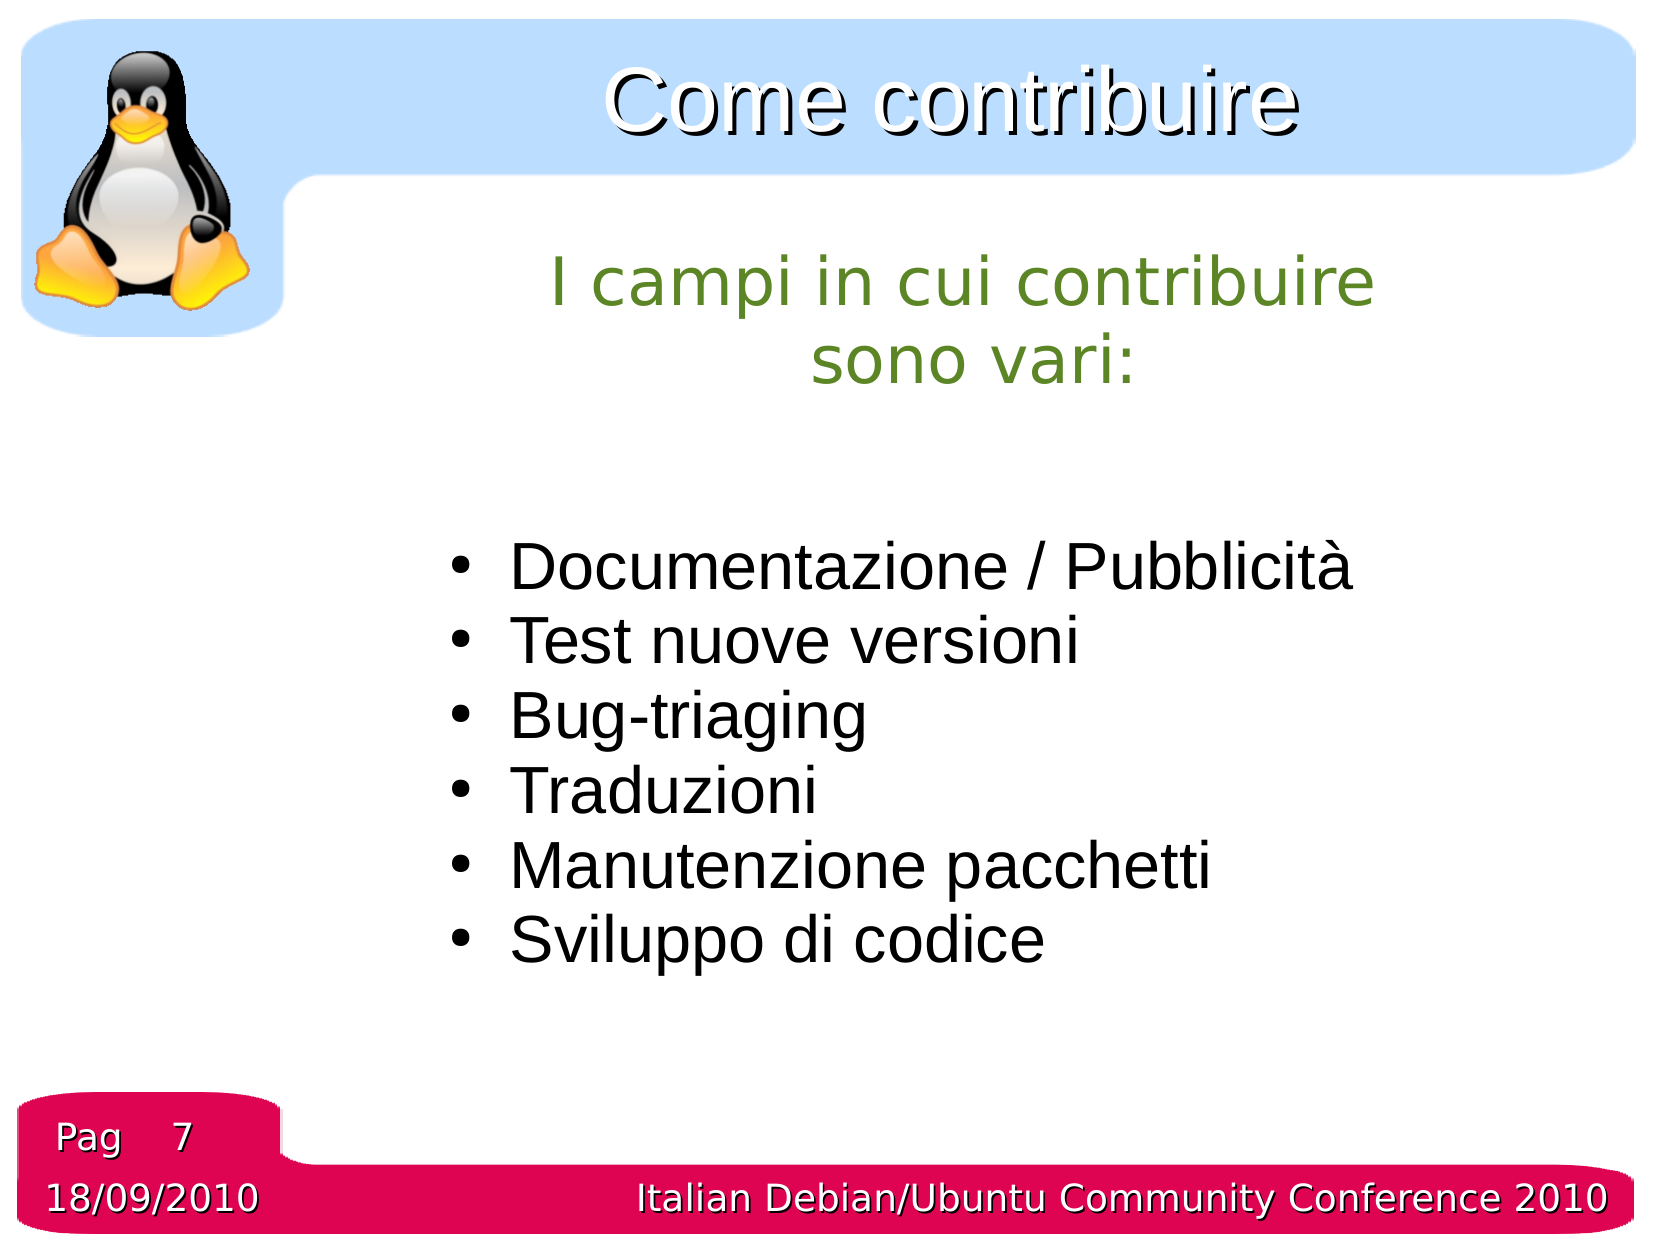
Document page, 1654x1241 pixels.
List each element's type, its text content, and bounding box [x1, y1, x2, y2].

title Come contribuire [265, 3, 1636, 196]
text_box 18/09/2010 [29, 1169, 284, 1241]
text_box Italian Debian/Ubuntu Community Conference 2010 [621, 1169, 1625, 1241]
subtitle Documentazione / Pubblicità Test nuove versioni Bug-triaging Traduzioni Manutenzione pacchetti Sviluppo di codice [448, 502, 1483, 1123]
text_box I campi in cui contribuire sono vari: [324, 236, 1625, 502]
picture [17, 1092, 1634, 1234]
picture [21, 19, 1636, 337]
text_box Pag <numero> [41, 1108, 394, 1182]
